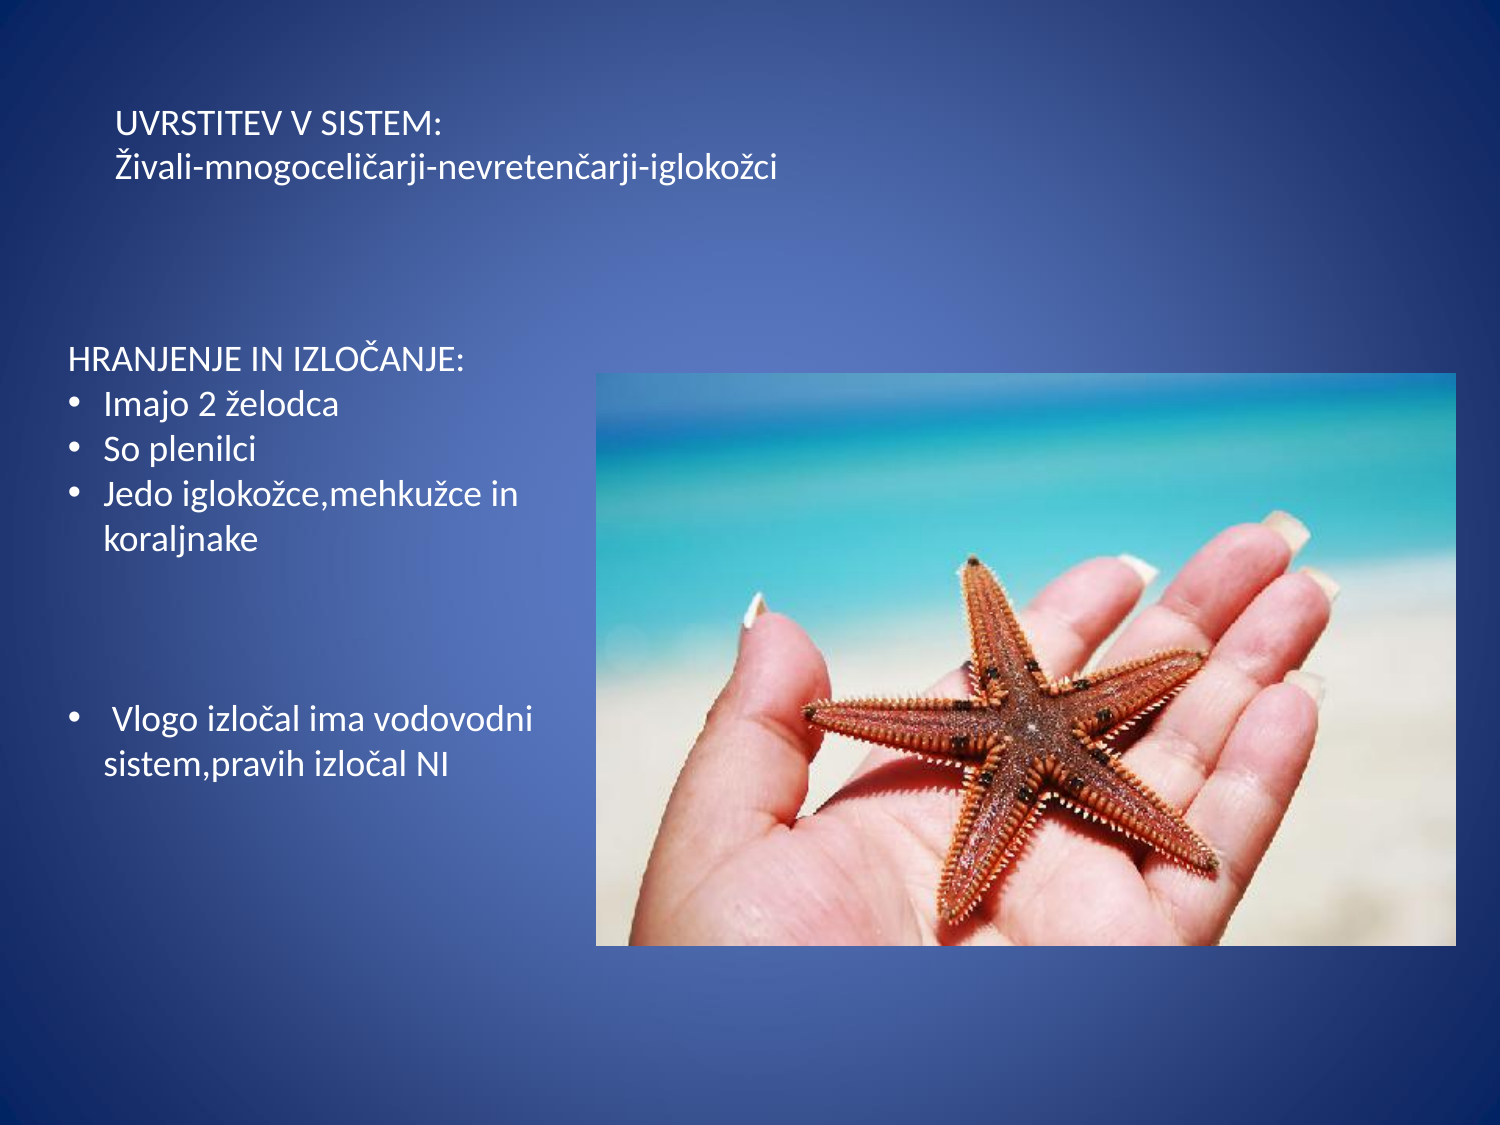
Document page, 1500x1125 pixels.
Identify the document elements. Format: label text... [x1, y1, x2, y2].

picture [0, 0, 1500, 1125]
text_box HRANJENJE IN IZLOČANJE: Imajo 2 želodca So plenilci Jedo iglokožce,mehkužce in koraljnake Vlogo izločal ima vodovodni sistem,pravih izločal NI [53, 326, 550, 792]
text_box UVRSTITEV V SISTEM: Živali-mnogoceličarji-nevretenčarji-iglokožci [100, 90, 975, 195]
